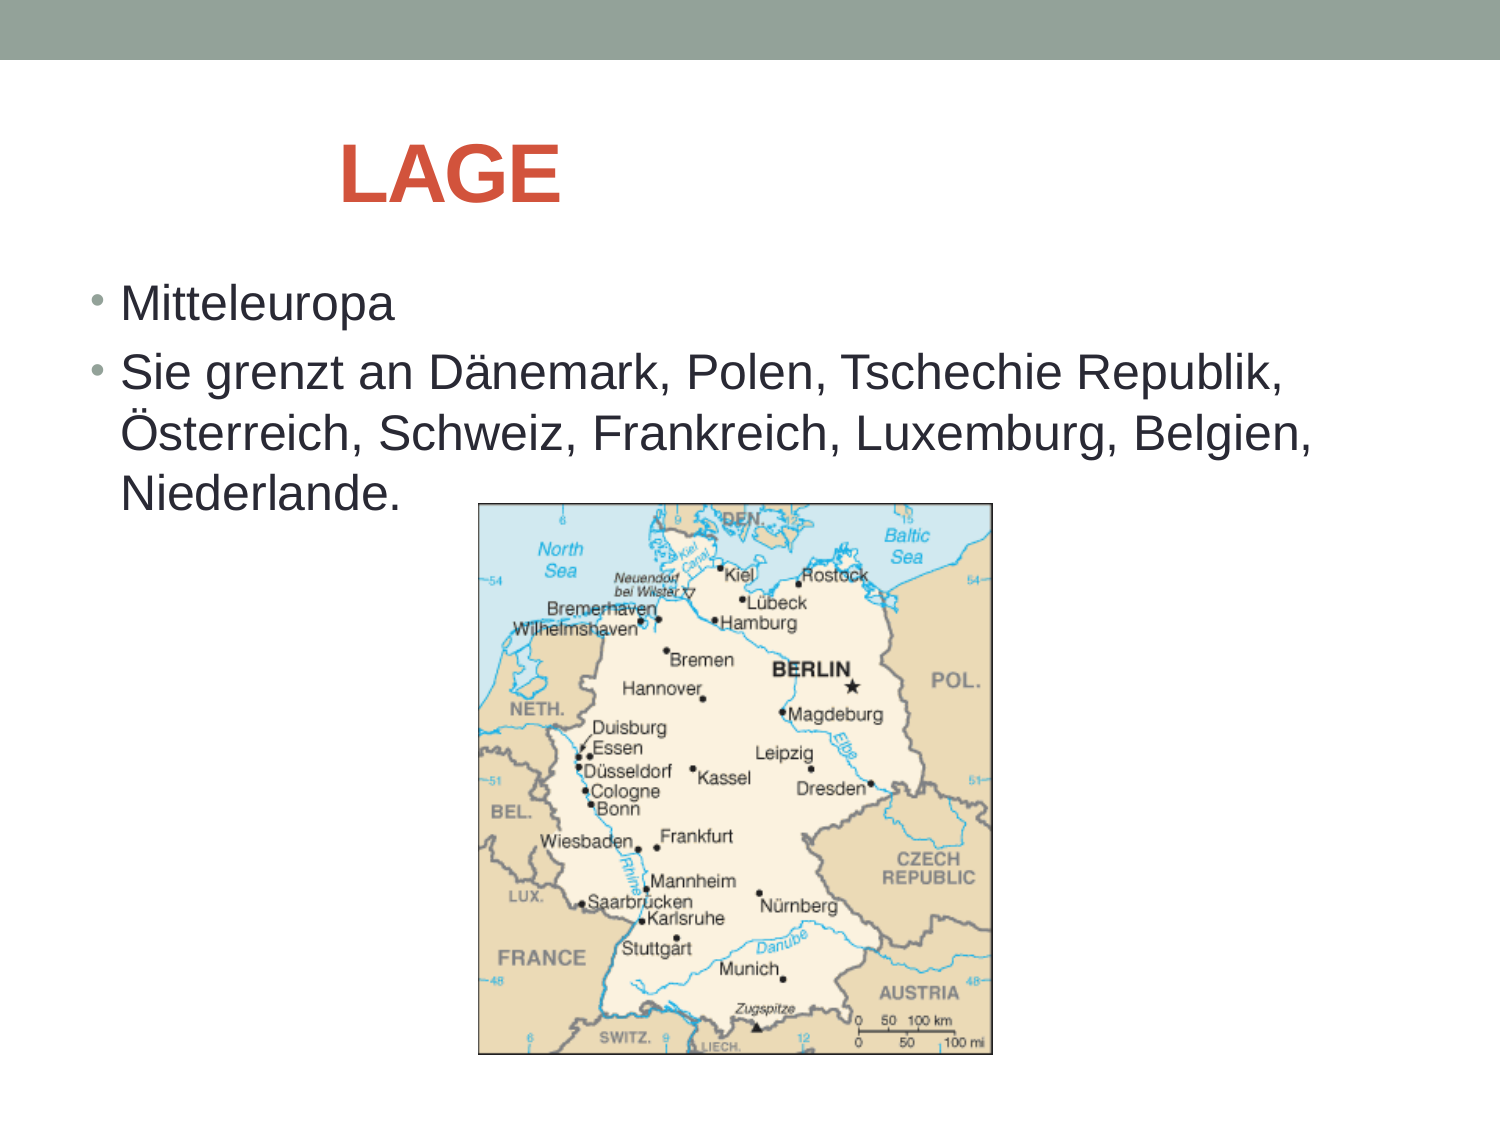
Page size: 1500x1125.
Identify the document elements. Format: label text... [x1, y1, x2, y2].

list Mitteleuropa Sie grenzt an Dänemark, Polen, Tschechie Republik, Österreich, Schweiz, Frankreich, Luxemburg, Belgien, Niederlande. [75, 262, 1425, 1063]
title LAGE [75, 87, 1425, 250]
picture [478, 503, 993, 1055]
